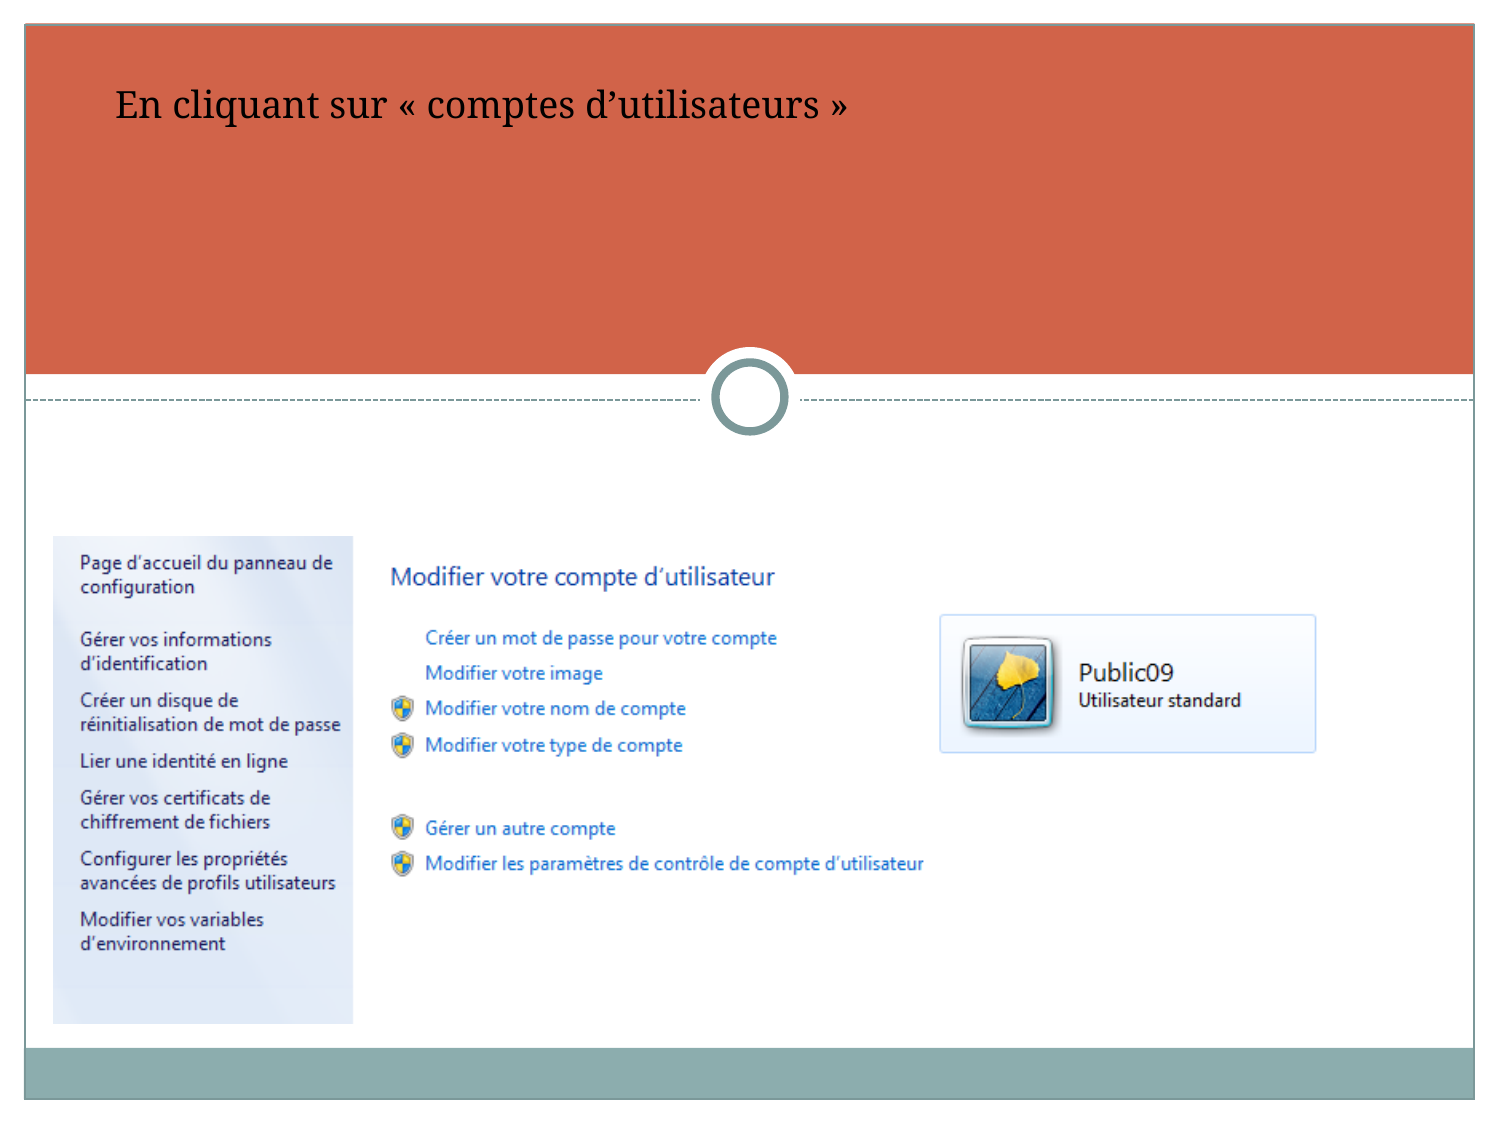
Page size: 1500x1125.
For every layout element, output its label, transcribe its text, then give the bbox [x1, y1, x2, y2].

text_box En cliquant sur « comptes d’utilisateurs » [100, 66, 1388, 134]
picture [53, 536, 1470, 1024]
